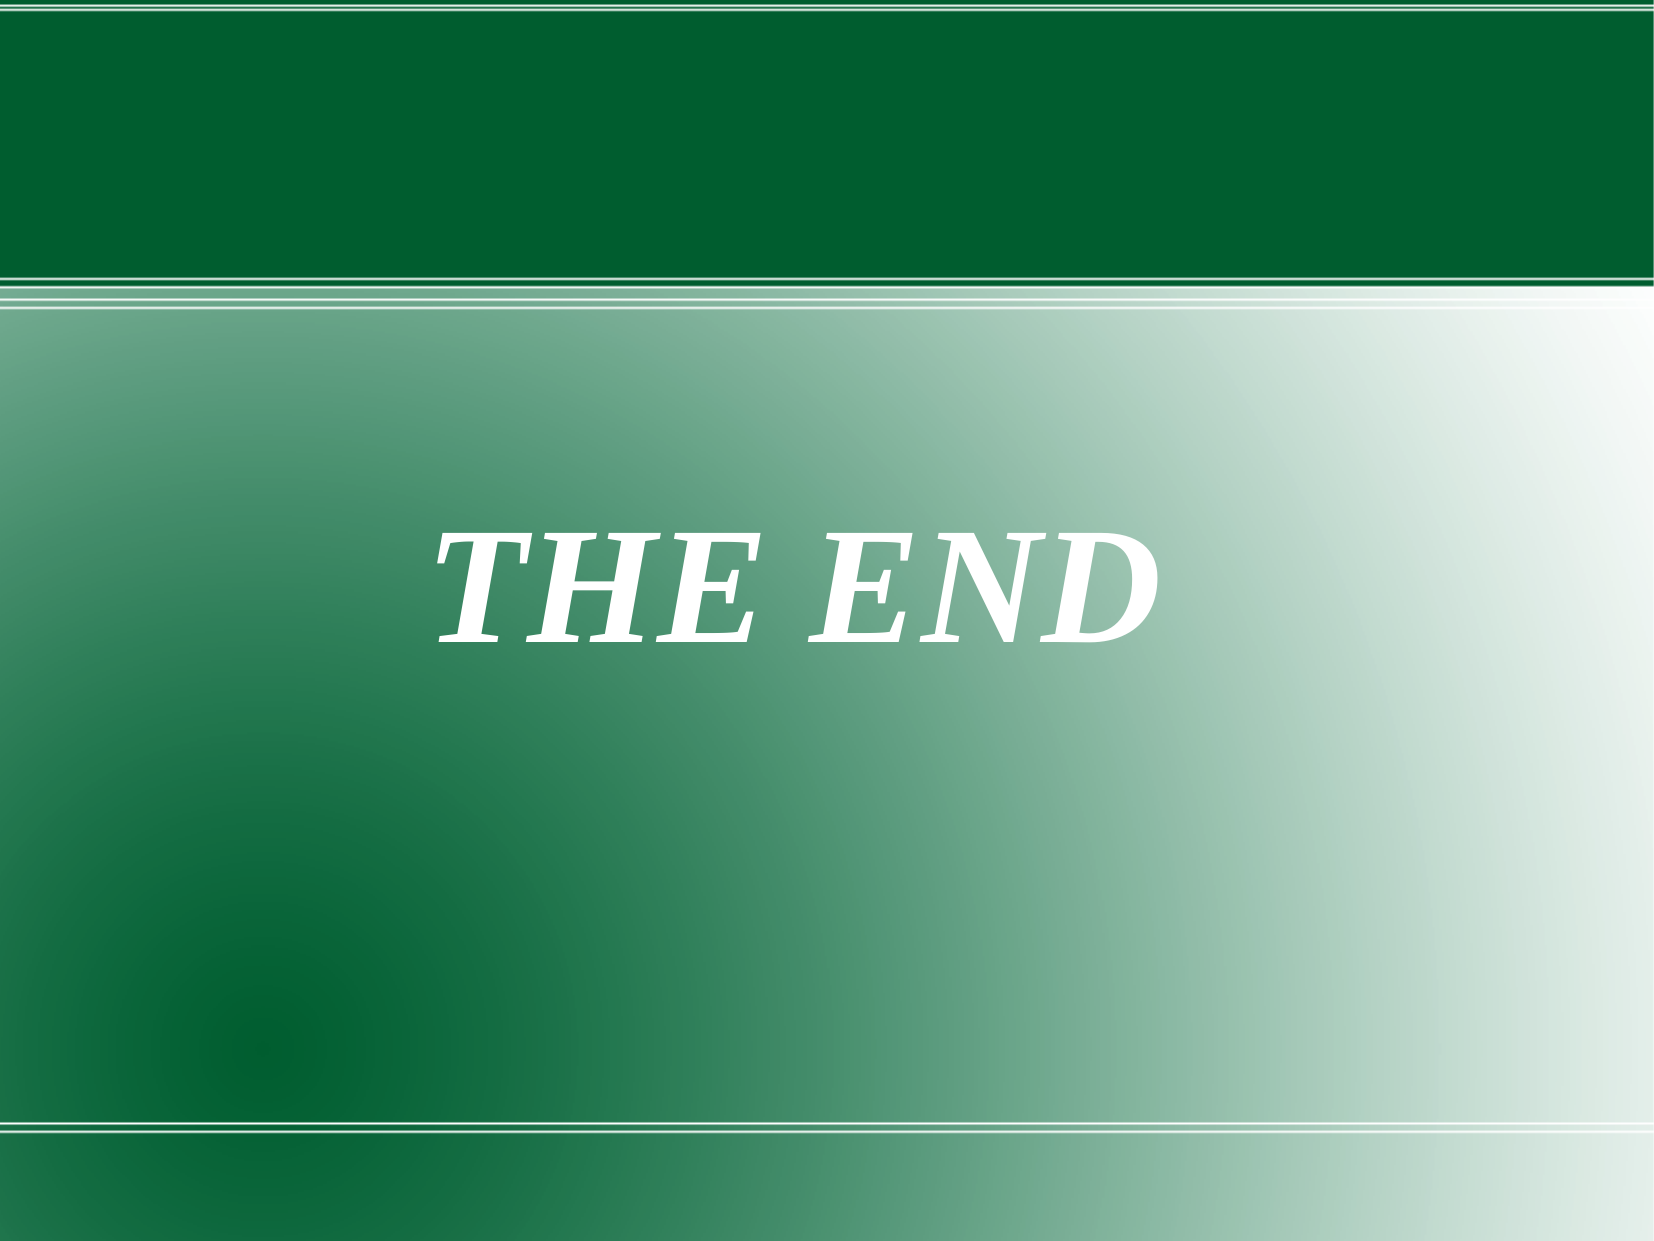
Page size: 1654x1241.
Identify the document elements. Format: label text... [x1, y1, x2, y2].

picture [0, 0, 1654, 1241]
title THE END [82, 49, 1506, 1123]
